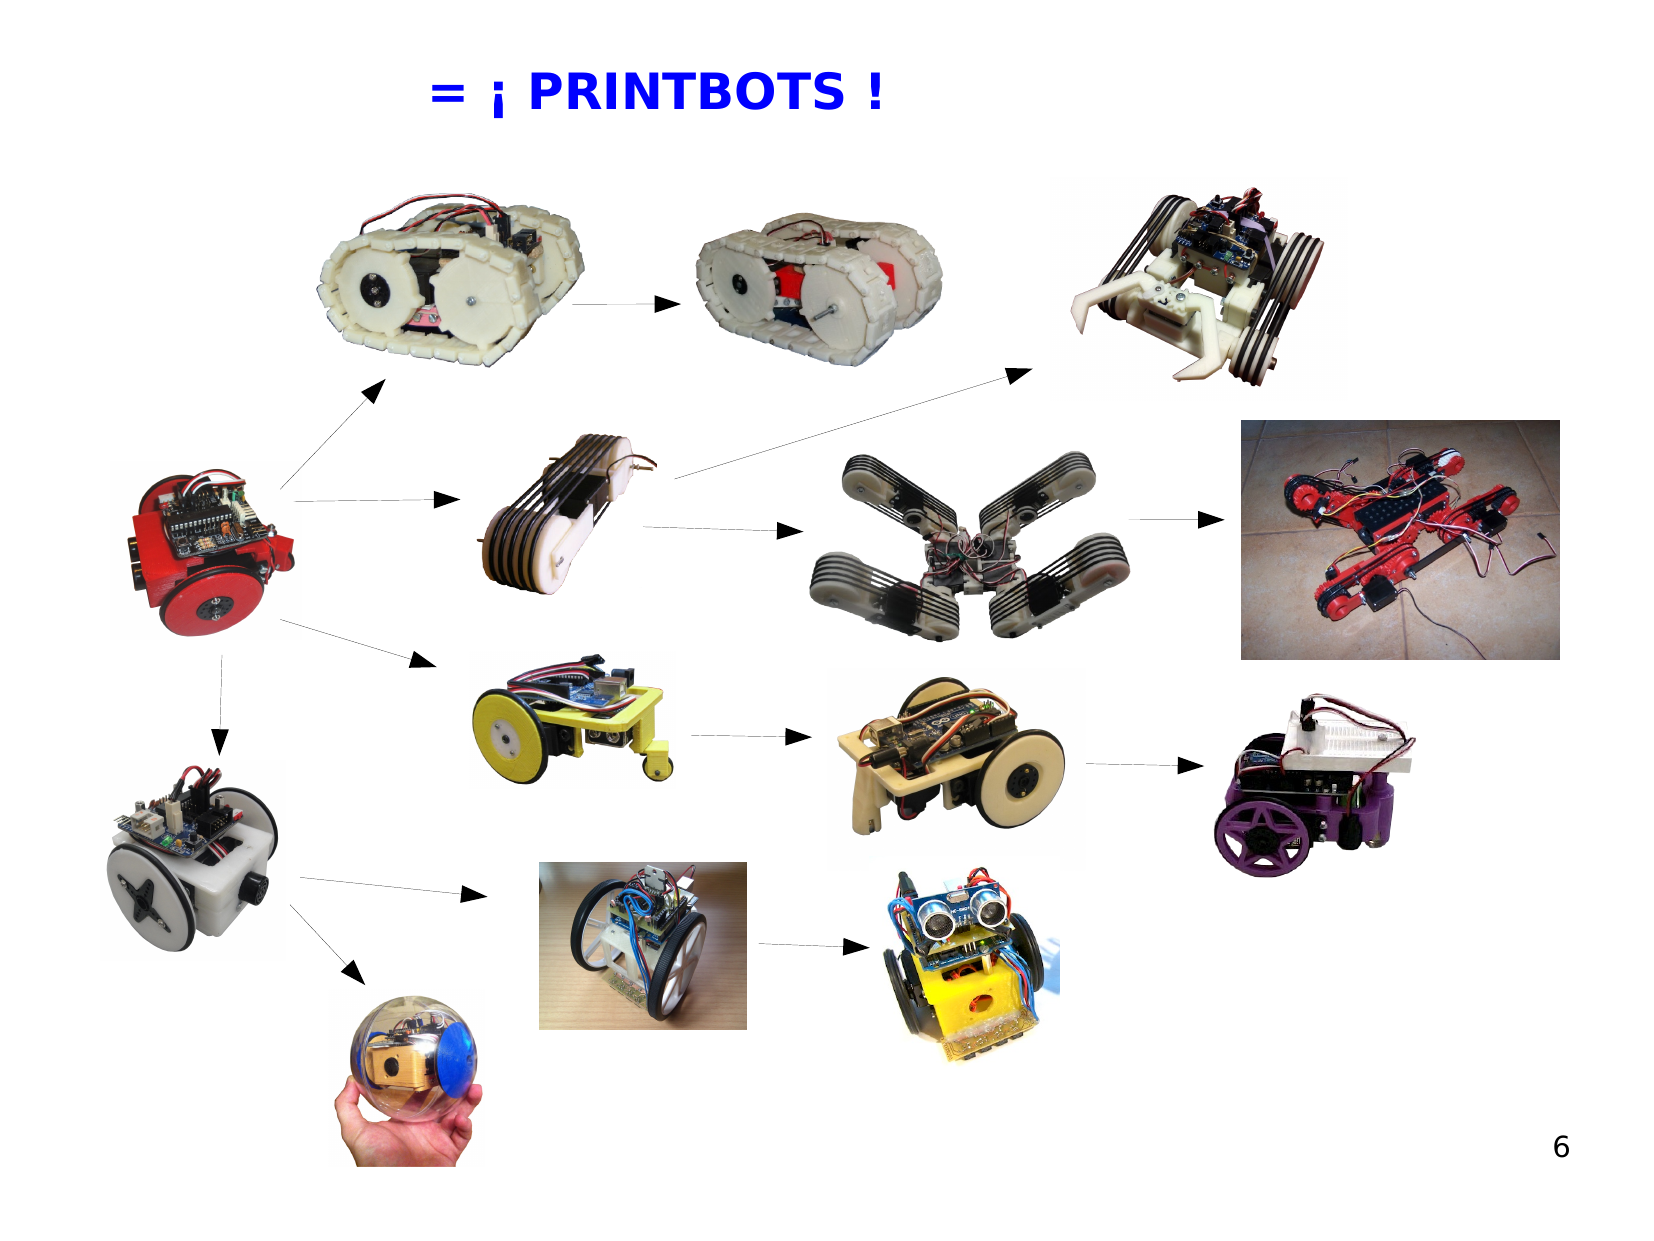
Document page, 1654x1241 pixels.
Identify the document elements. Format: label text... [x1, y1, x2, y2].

picture [471, 429, 657, 601]
picture [328, 989, 485, 1167]
picture [691, 209, 944, 368]
picture [100, 760, 286, 961]
picture [469, 651, 676, 789]
picture [1241, 420, 1560, 660]
picture [806, 448, 1136, 648]
picture [110, 461, 302, 640]
picture [827, 668, 1086, 1070]
picture [1050, 177, 1348, 401]
text_box = ¡ PRINTBOTS ! [395, 55, 903, 129]
picture [1207, 675, 1428, 885]
picture [301, 178, 593, 371]
picture [539, 862, 747, 1030]
